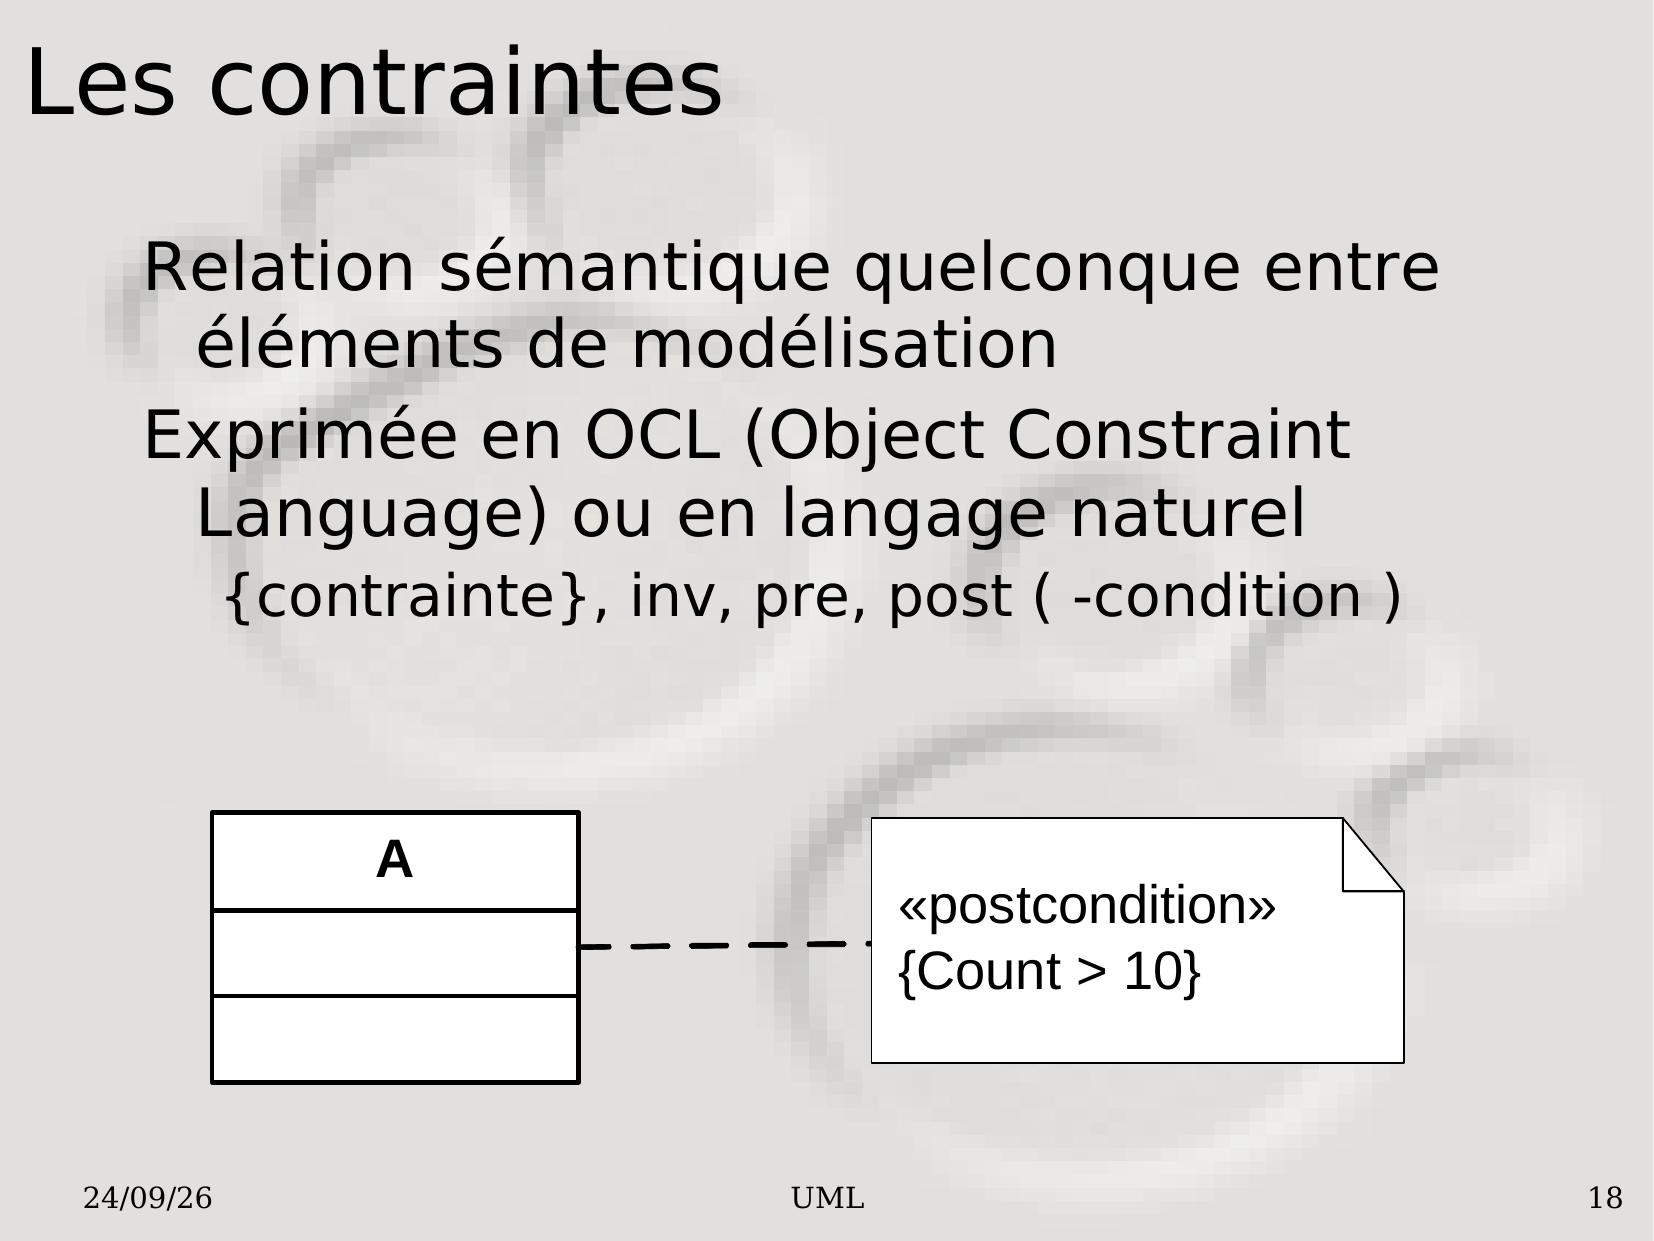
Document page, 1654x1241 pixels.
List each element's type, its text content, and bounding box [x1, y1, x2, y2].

chart [201, 802, 1413, 1093]
title Les contraintes [8, 21, 1538, 144]
picture [0, 0, 1654, 1241]
list Relation sémantique quelconque entre éléments de modélisation Exprimée en OCL (Object Constraint Language) ou en langage naturel {contrainte}, inv, pre, post ( -condition ) [110, 220, 1640, 1117]
